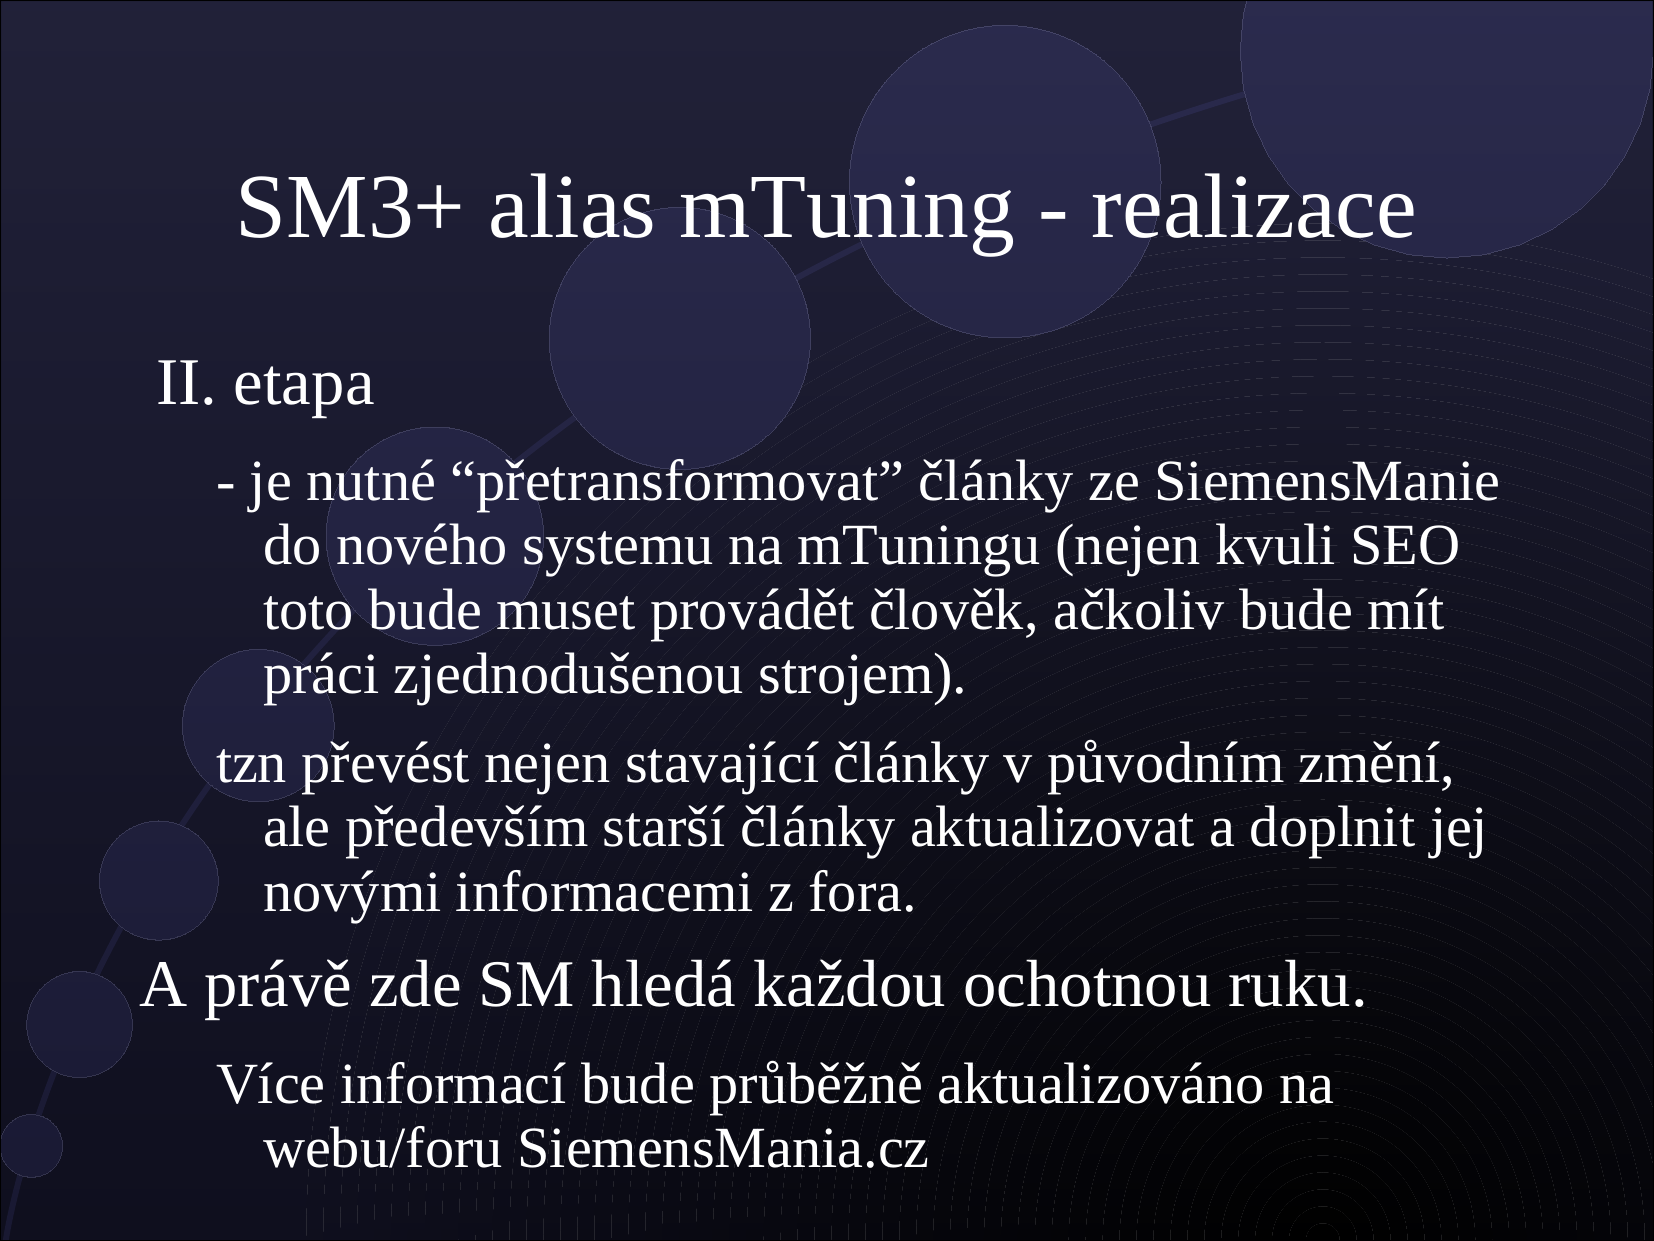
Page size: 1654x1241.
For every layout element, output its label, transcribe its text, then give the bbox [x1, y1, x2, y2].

list II. etapa - je nutné “přetransformovat” články ze SiemensManie do nového systemu na mTuningu (nejen kvuli SEO toto bude muset provádět člověk, ačkoliv bude mít práci zjednodušenou strojem). tzn převést nejen stavající články v původním změní, ale především starší články aktualizovat a doplnit jej novými informacemi z fora. A právě zde SM hledá každou ochotnou ruku. Více informací bude průběžně aktualizováno na webu/foru SiemensMania.cz [121, 344, 1534, 1189]
title SM3+ alias mTuning - realizace [121, 102, 1534, 311]
